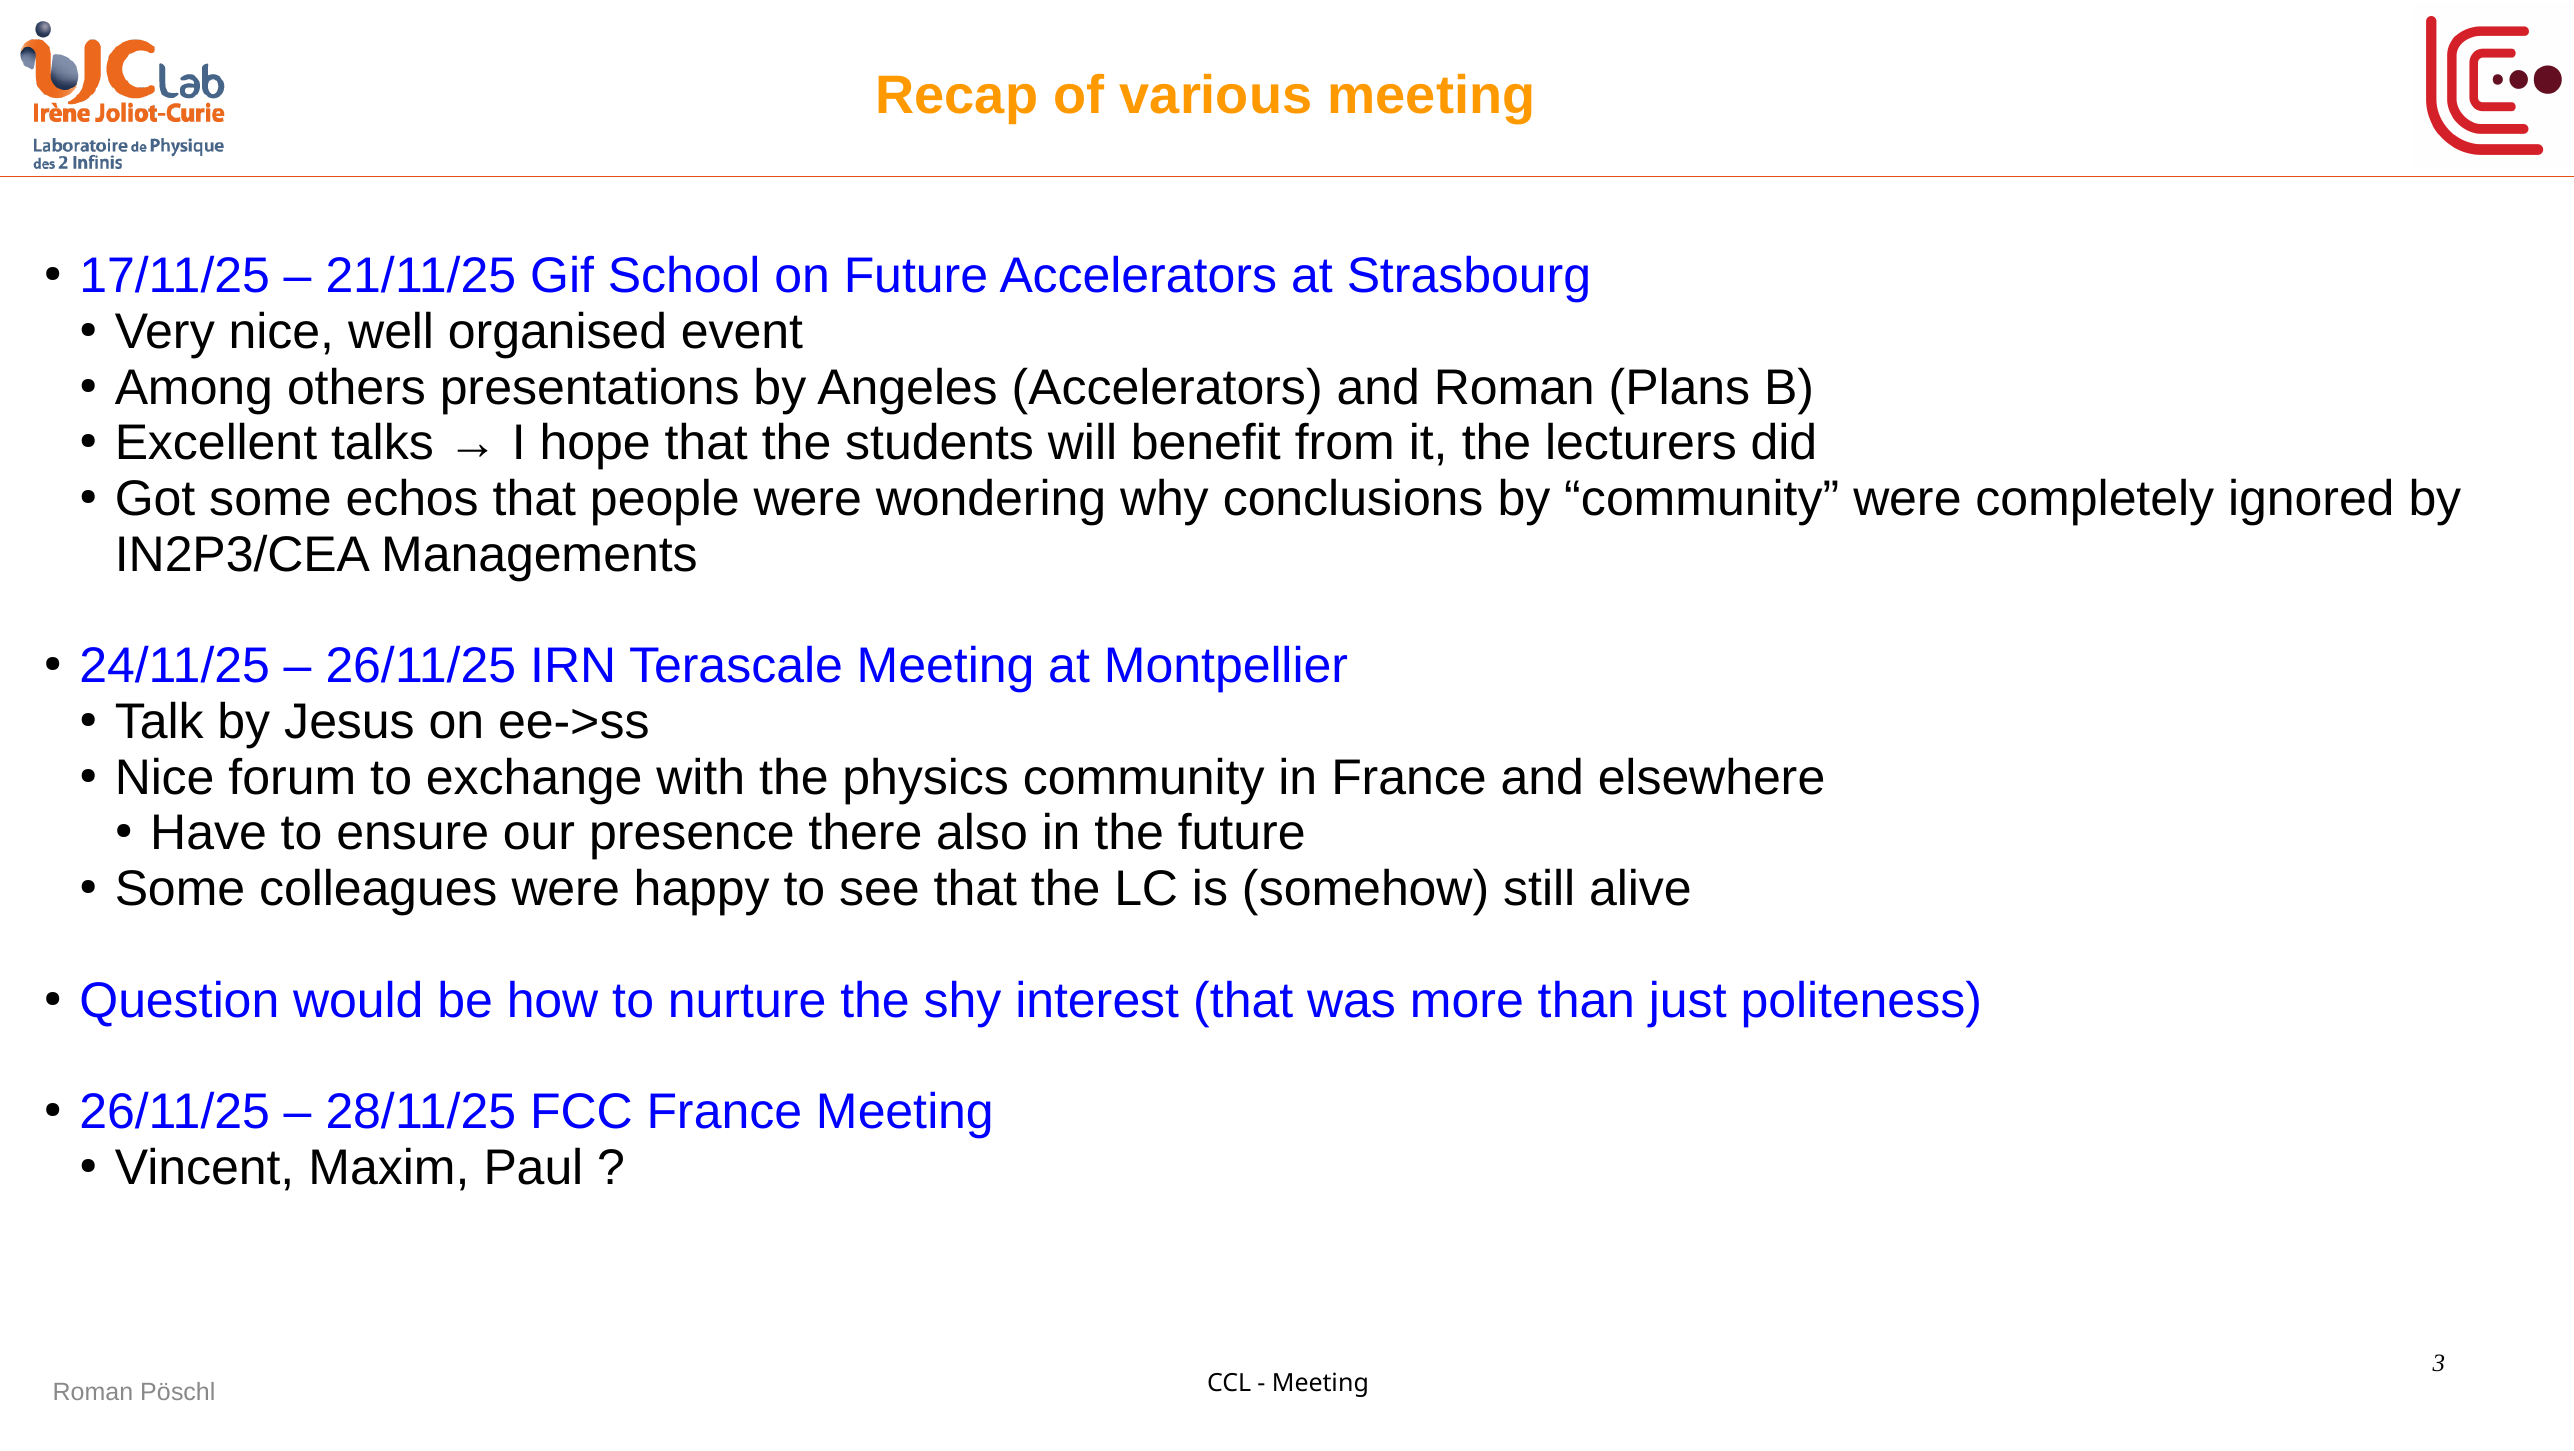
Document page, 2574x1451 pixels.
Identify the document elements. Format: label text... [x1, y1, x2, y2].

text_box 17/11/25 – 21/11/25 Gif School on Future Accelerators at Strasbourg Very nice, well organised event Among others presentations by Angeles (Accelerators) and Roman (Plans B) Excellent talks → I hope that the students will benefit from it, the lecturers did Got some echos that people were wondering why conclusions by “community” were completely ignored by IN2P3/CEA Managements 24/11/25 – 26/11/25 IRN Terascale Meeting at Montpellier Talk by Jesus on ee->ss Nice forum to exchange with the physics community in France and elsewhere Have to ensure our presence there also in the future Some colleagues were happy to see that the LC is (somehow) still alive Question would be how to nurture the shy interest (that was more than just politeness) 26/11/25 – 28/11/25 FCC France Meeting Vincent, Maxim, Paul ? [29, 240, 2574, 1259]
picture [4, 5, 240, 184]
picture [2412, 3, 2574, 168]
title Recap of various meeting [67, 29, 2384, 159]
